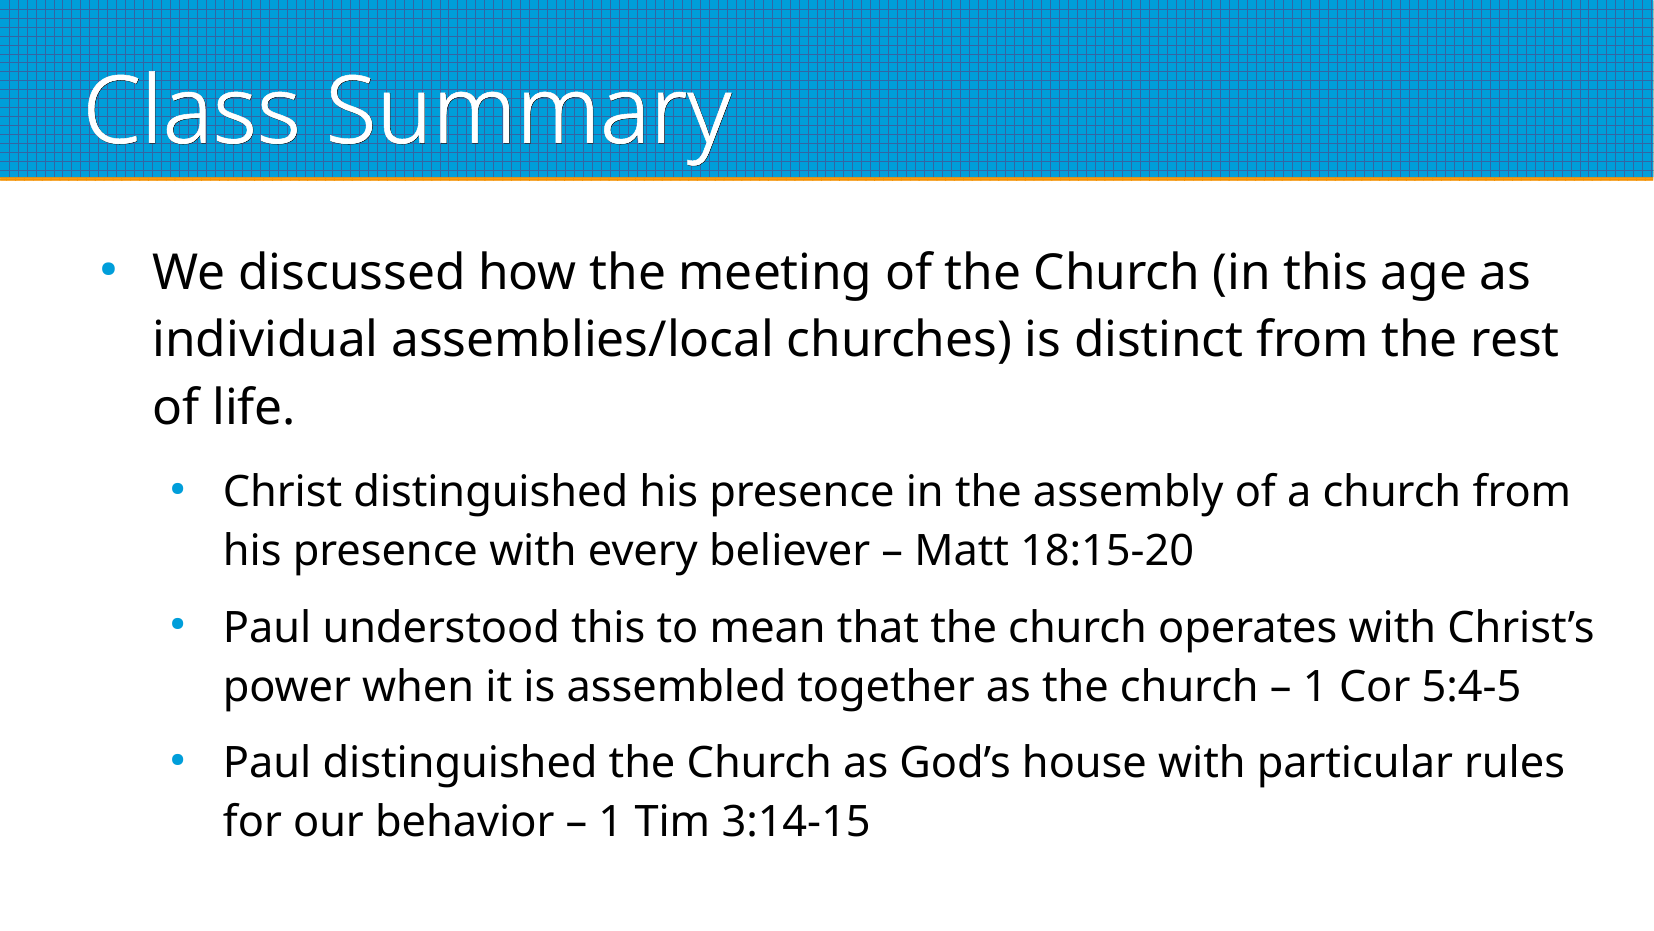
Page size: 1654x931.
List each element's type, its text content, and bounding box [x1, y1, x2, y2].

list We discussed how the meeting of the Church (in this age as individual assemblies/local churches) is distinct from the rest of life. Christ distinguished his presence in the assembly of a church from his presence with every believer – Matt 18:15-20 Paul understood this to mean that the church operates with Christ’s power when it is assembled together as the church – 1 Cor 5:4-5 Paul distinguished the Church as God’s house with particular rules for our behavior – 1 Tim 3:14-15 [82, 236, 1613, 863]
title Class Summary [82, 14, 1571, 171]
